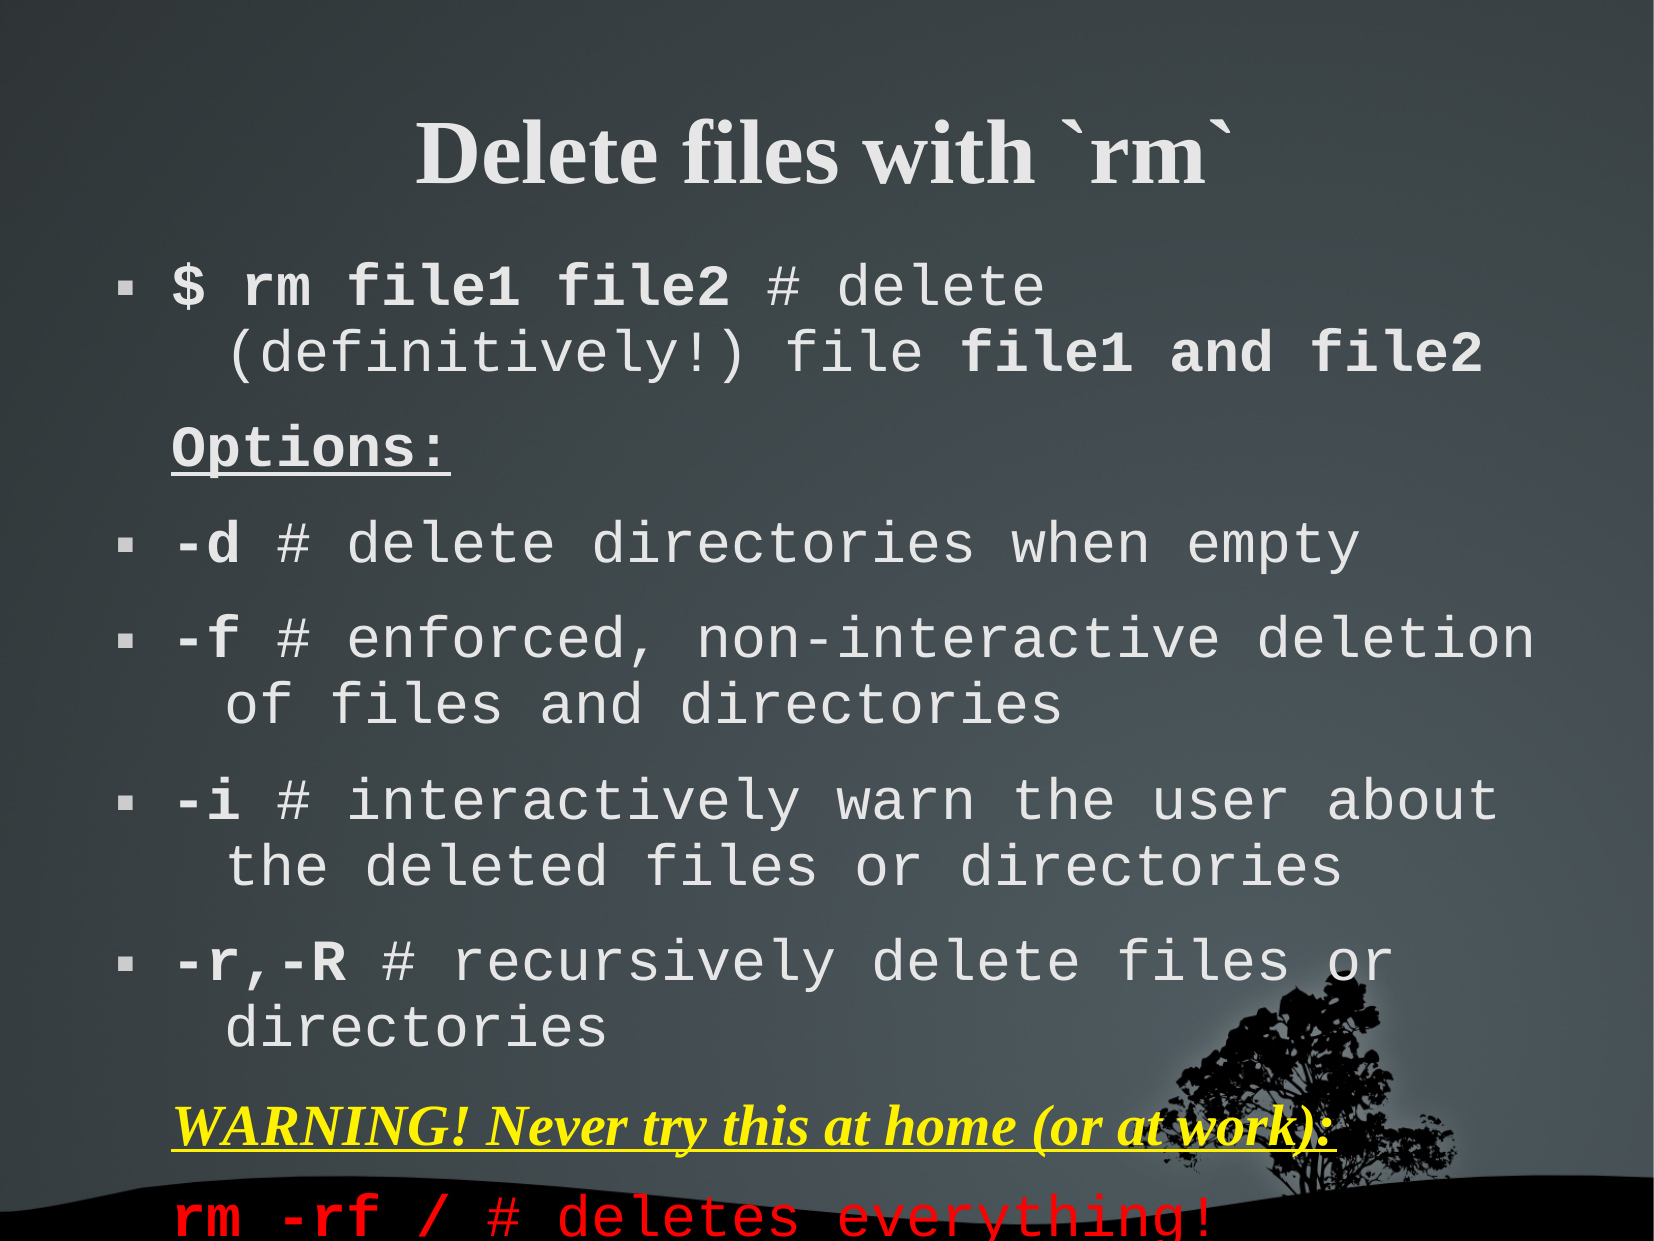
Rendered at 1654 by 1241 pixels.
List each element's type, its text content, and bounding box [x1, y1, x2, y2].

title Delete files with `rm` [82, 49, 1571, 256]
list $ rm file1 file2 # delete (definitively!) file file1 and file2 Options: -d # delete directories when empty -f # enforced, non-interactive deletion of files and directories -i # interactively warn the user about the deleted files or directories -r,-R # recursively delete files or directories WARNING! Never try this at home (or at work): rm -rf / # deletes everything! [82, 256, 1571, 1231]
picture [994, 1231, 1176, 1241]
picture [0, 0, 1654, 1241]
